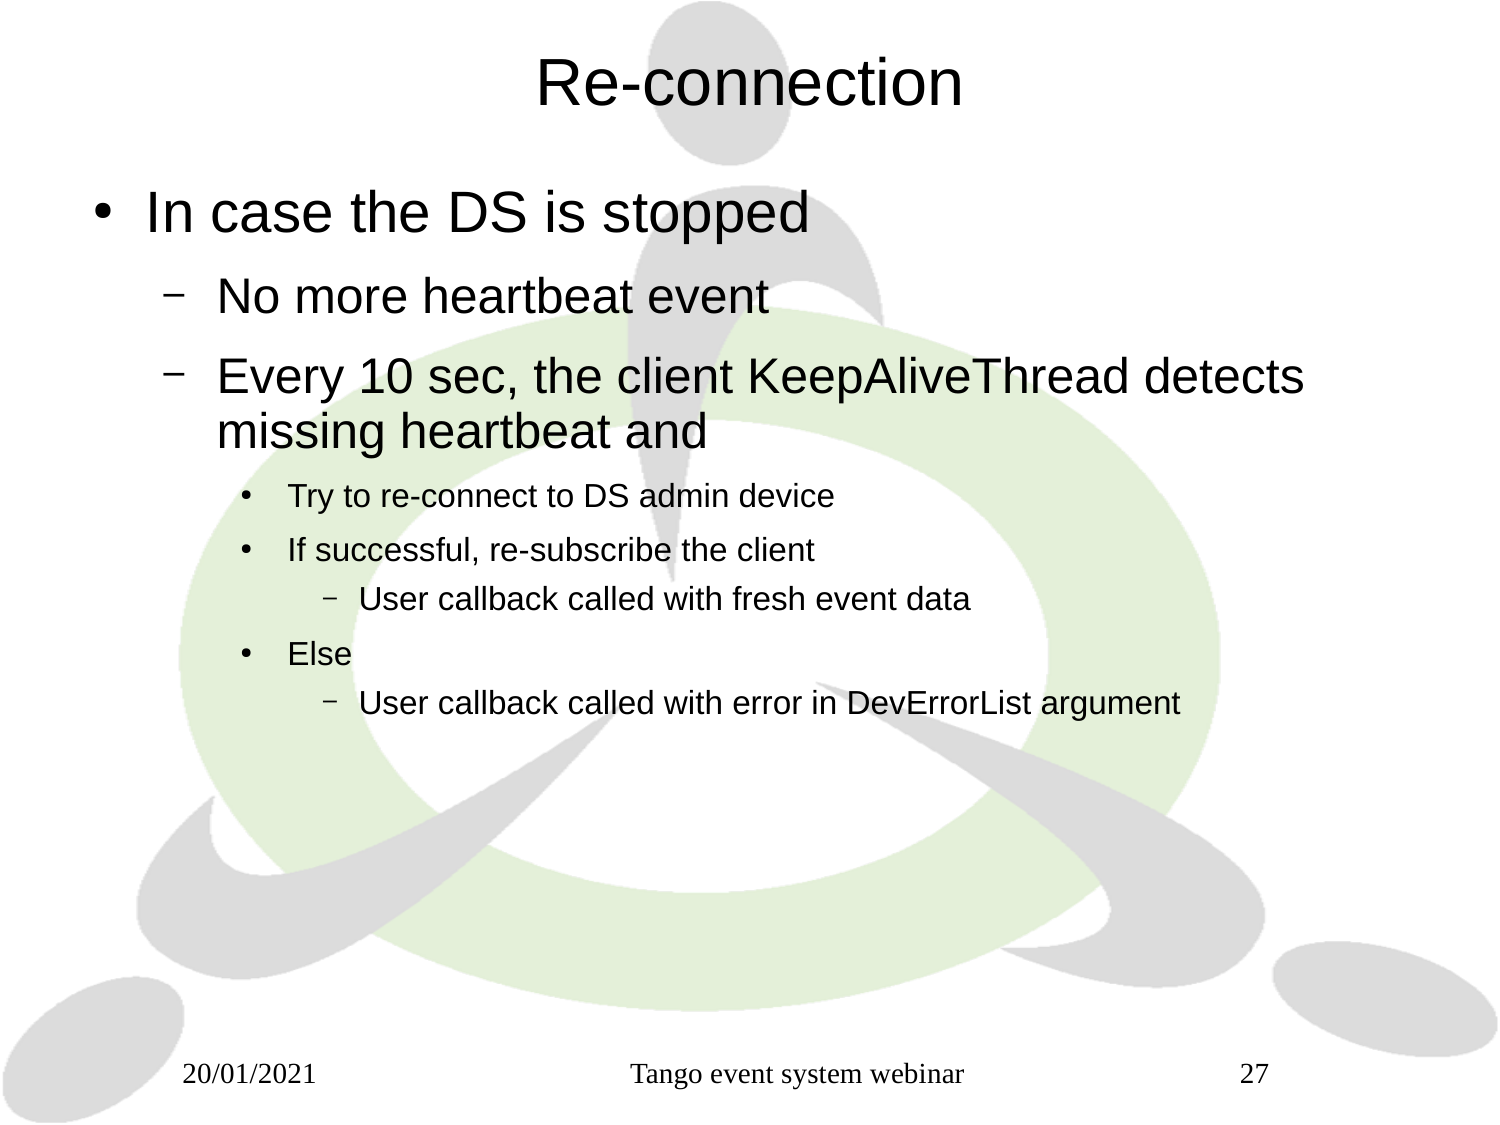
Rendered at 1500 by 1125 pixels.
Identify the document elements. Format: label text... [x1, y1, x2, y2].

title Re-connection [75, 29, 1426, 136]
picture [0, 0, 1500, 1125]
list In case the DS is stopped No more heartbeat event Every 10 sec, the client KeepAliveThread detects missing heartbeat and Try to re-connect to DS admin device If successful, re-subscribe the client User callback called with fresh event data Else User callback called with error in DevErrorList argument [75, 179, 1425, 991]
